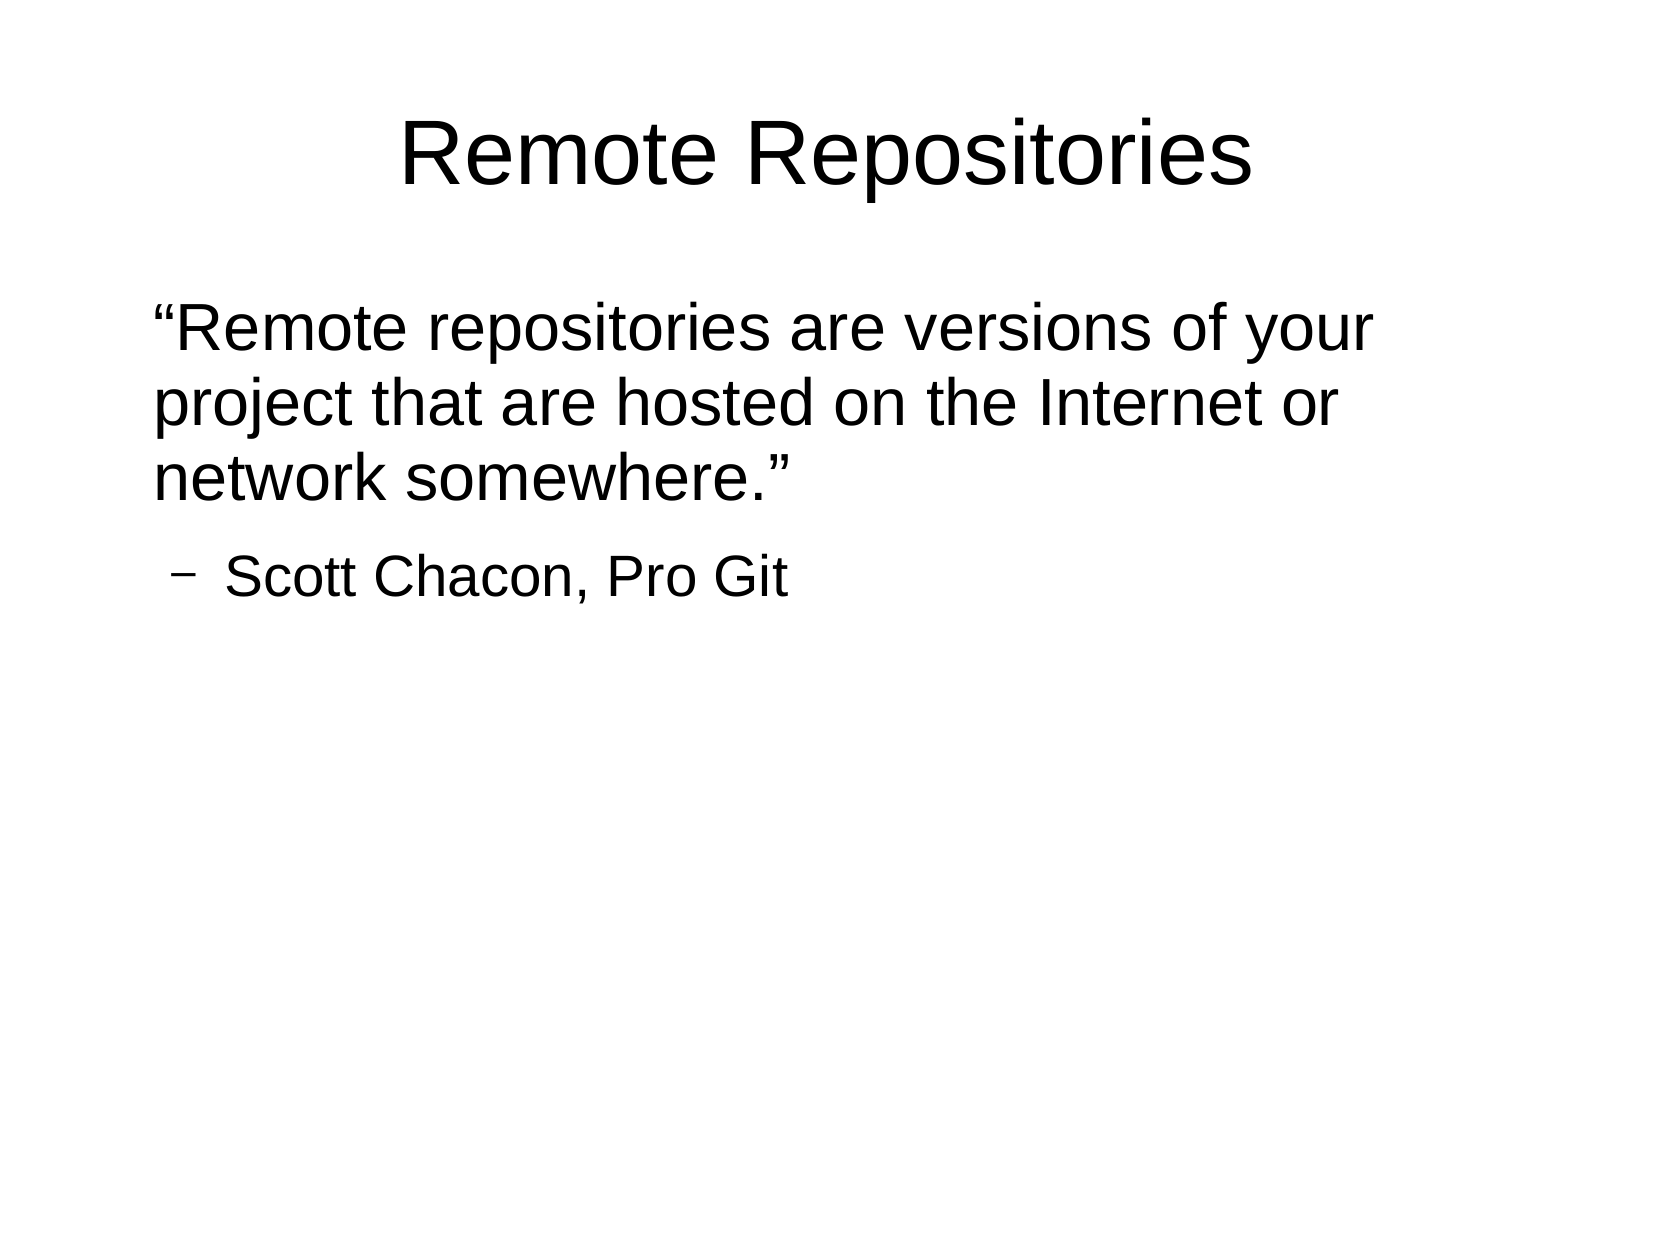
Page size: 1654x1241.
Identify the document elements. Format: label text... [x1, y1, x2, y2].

title Remote Repositories [82, 49, 1571, 257]
list “Remote repositories are versions of your project that are hosted on the Internet or network somewhere.” Scott Chacon, Pro Git [82, 290, 1571, 1010]
